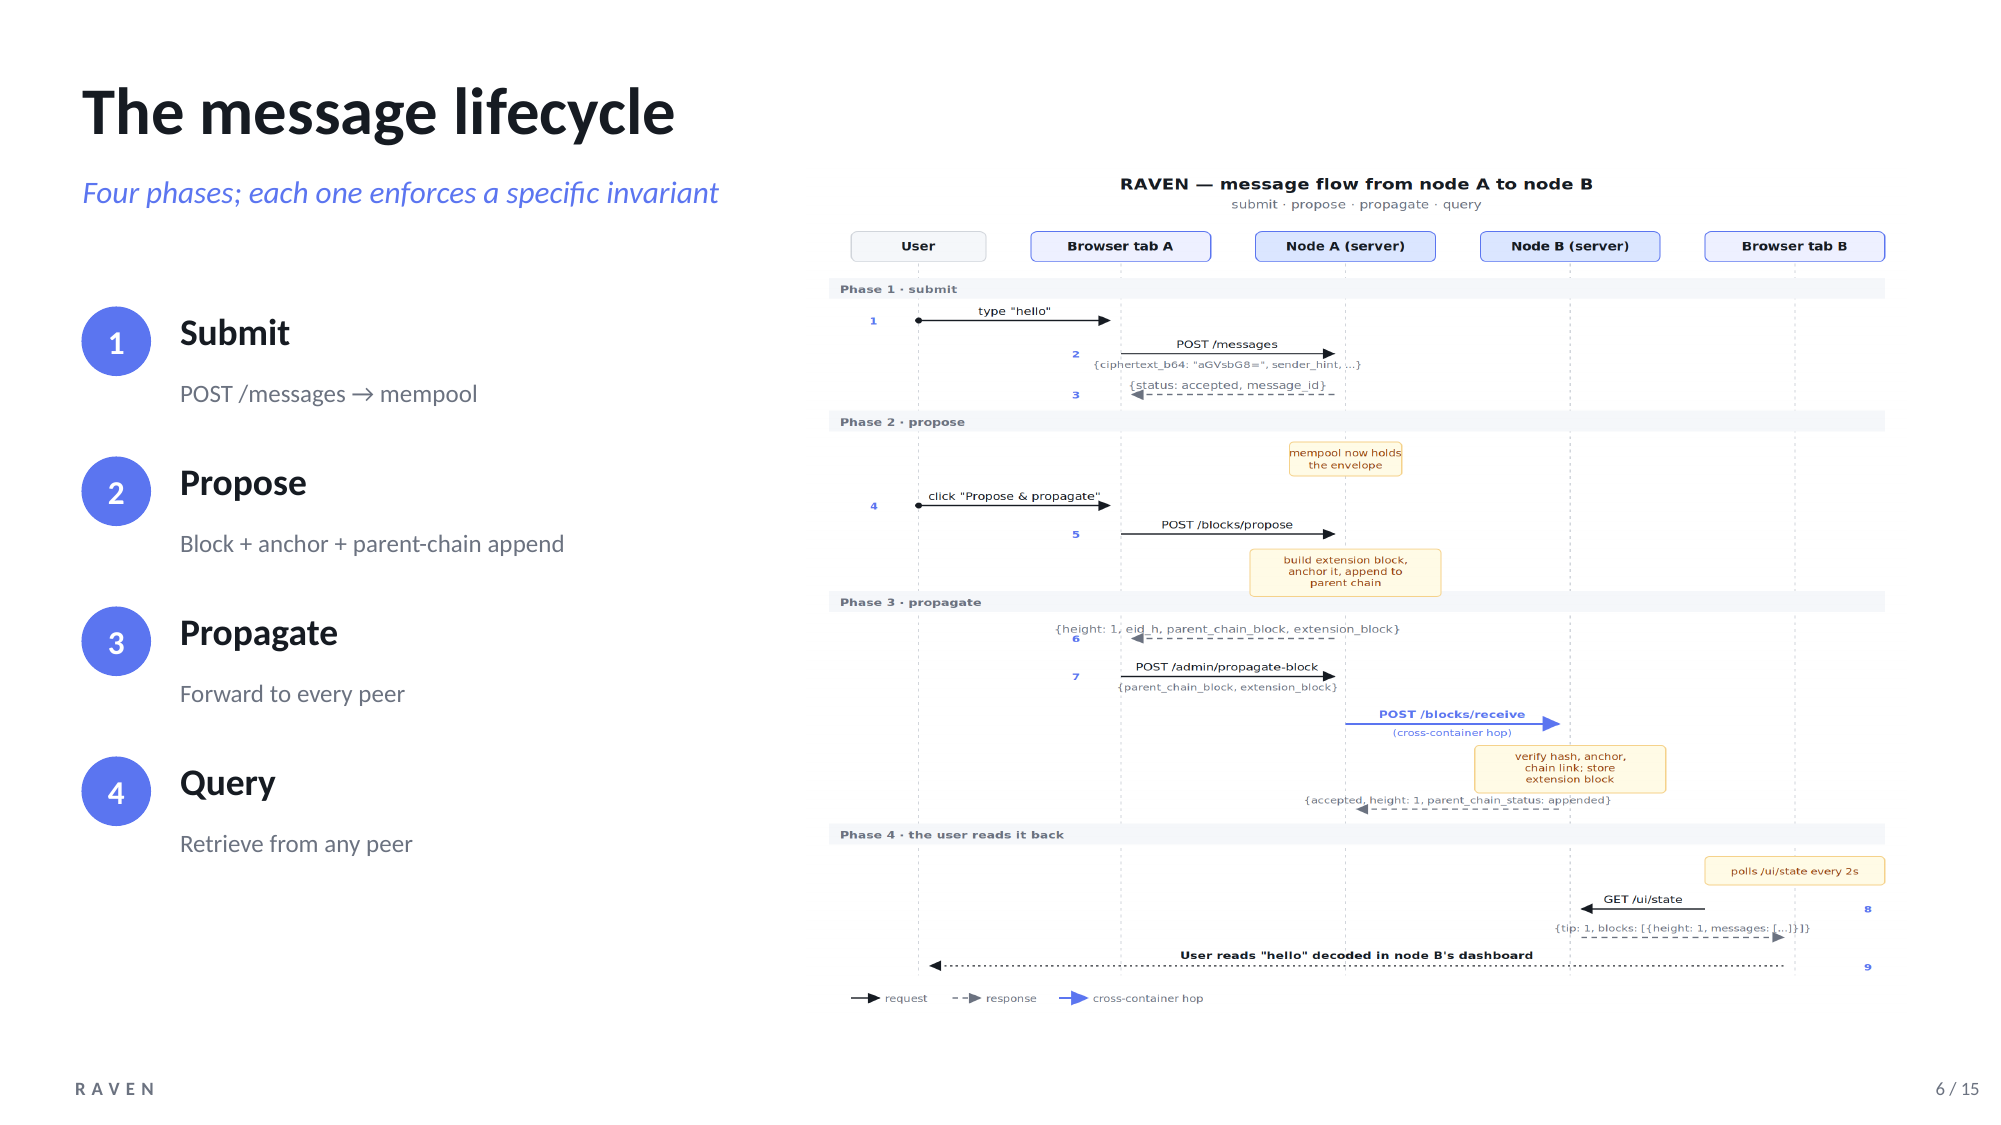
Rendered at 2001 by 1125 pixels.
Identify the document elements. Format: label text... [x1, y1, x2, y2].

text_box Retrieve from any peer [179, 812, 806, 873]
text_box 6 / 15 [1844, 1064, 1980, 1110]
text_box Four phases; each one enforces a specific invariant [82, 172, 806, 240]
text_box Block + anchor + parent-chain append [179, 512, 806, 573]
text_box 3 [82, 607, 150, 675]
text_box POST /messages → mempool [179, 362, 806, 423]
text_box Forward to every peer [179, 662, 806, 723]
text_box 1 [82, 307, 150, 375]
text_box RAVEN [74, 1064, 375, 1110]
text_box 2 [82, 457, 150, 525]
text_box Submit [179, 299, 630, 360]
text_box 4 [82, 757, 150, 825]
text_box Propose [179, 449, 630, 510]
text_box Propagate [179, 599, 630, 660]
text_box The message lifecycle [82, 67, 1913, 172]
text_box Query [179, 749, 630, 810]
picture [806, 159, 1907, 1013]
